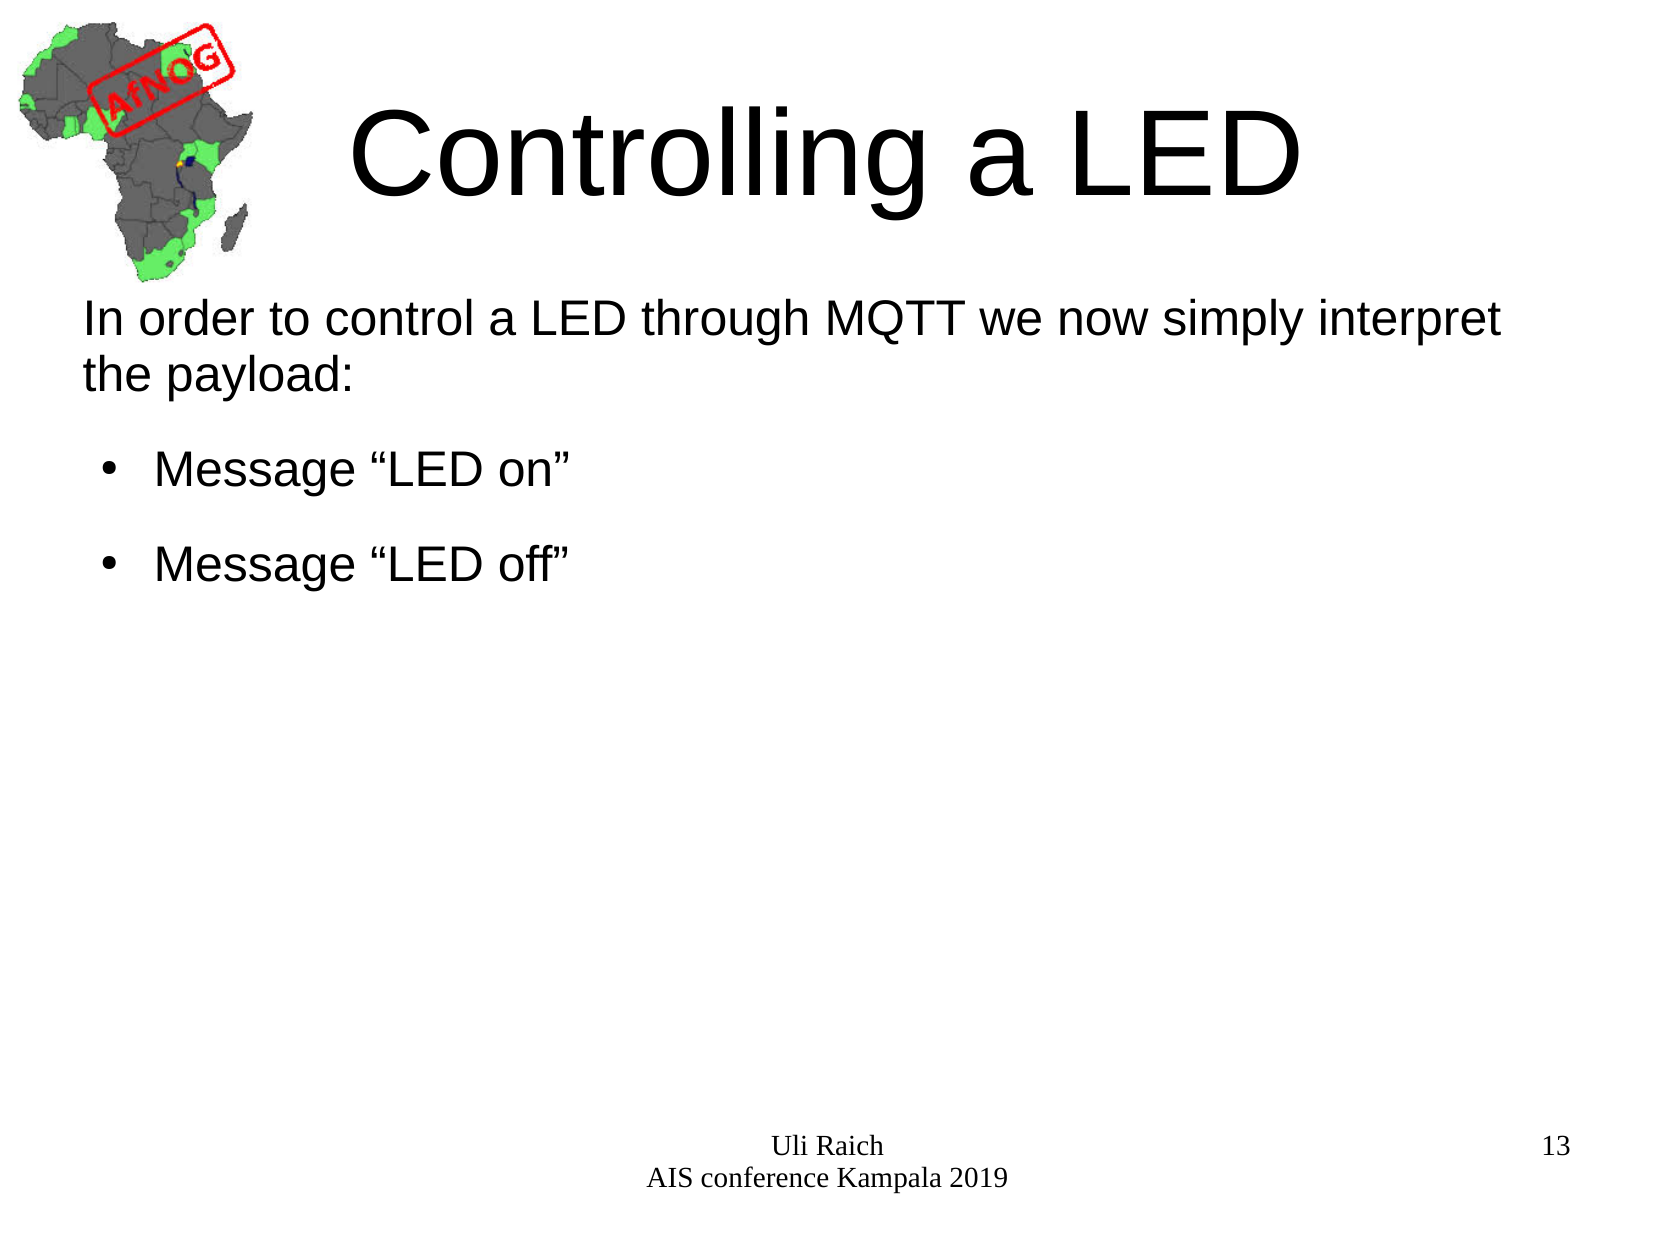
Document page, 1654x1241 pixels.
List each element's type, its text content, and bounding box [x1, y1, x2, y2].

picture [9, 0, 259, 291]
title Controlling a LED [82, 49, 1571, 257]
list In order to control a LED through MQTT we now simply interpret the payload: Message “LED on” Message “LED off” [82, 290, 1571, 1010]
